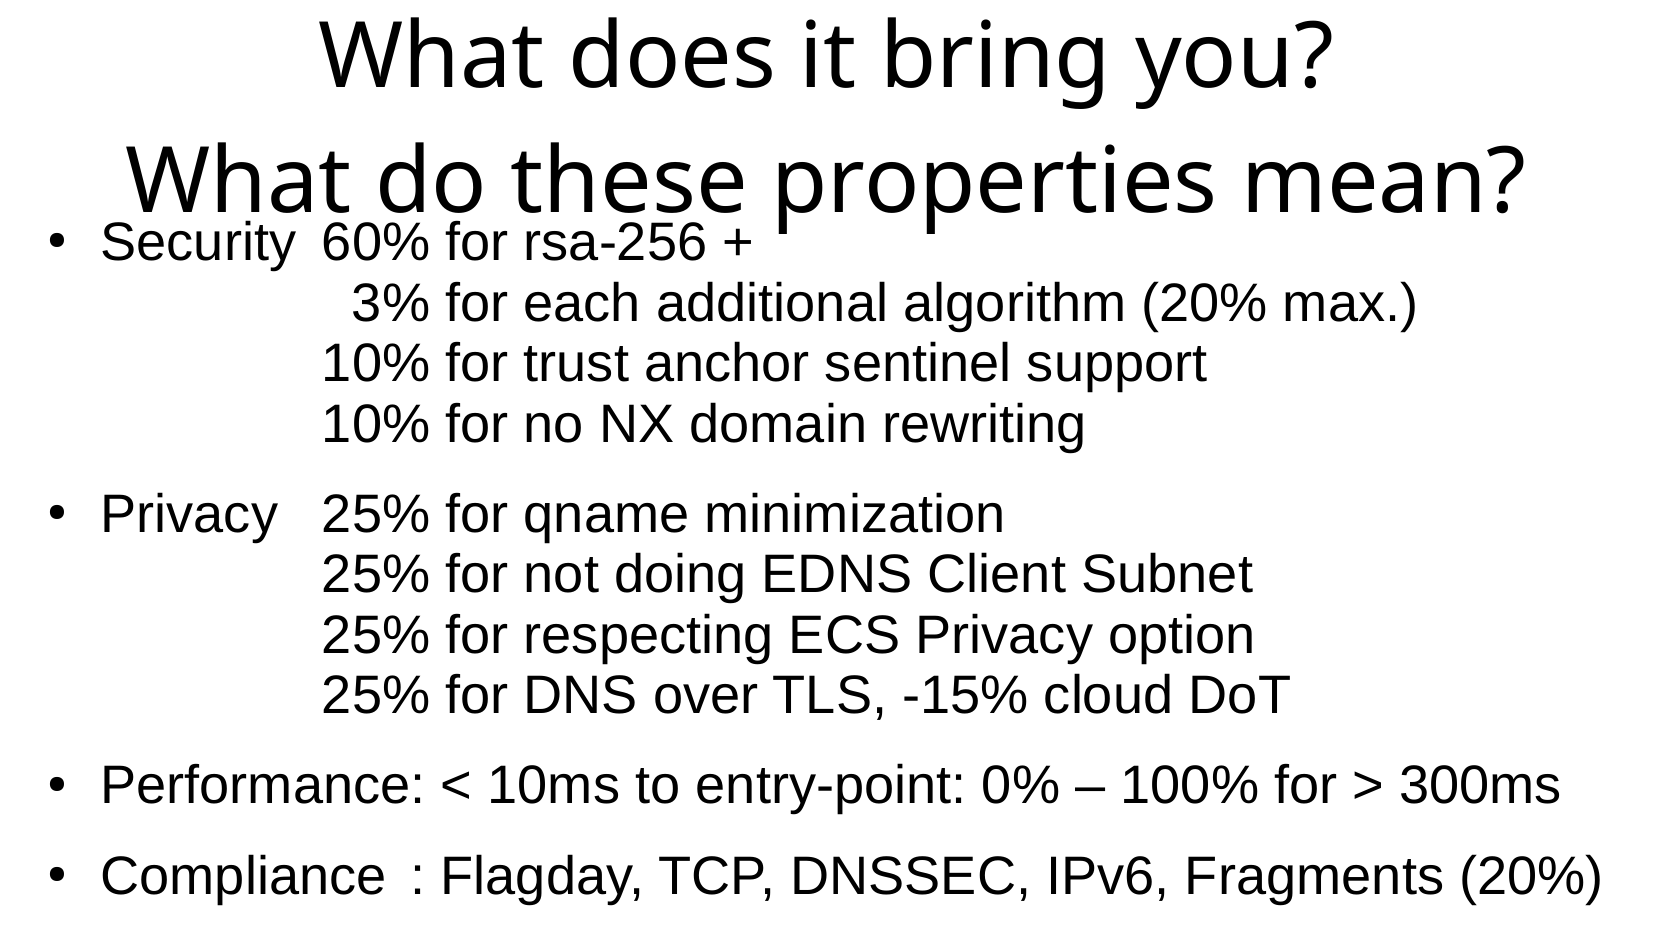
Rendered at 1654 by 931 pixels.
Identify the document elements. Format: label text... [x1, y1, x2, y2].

list Security 60% for rsa-256 + 3% for each additional algorithm (20% max.) 10% for trust anchor sentinel support 10% for no NX domain rewriting Privacy 25% for qname minimization 25% for not doing EDNS Client Subnet 25% for respecting ECS Privacy option 25% for DNS over TLS, -15% cloud DoT Performance: < 10ms to entry-point: 0% – 100% for > 300ms Compliance : Flagday, TCP, DNSSEC, IPv6, Fragments (20%) [29, 211, 1630, 931]
title What does it bring you? What do these properties mean? [82, 22, 1571, 207]
